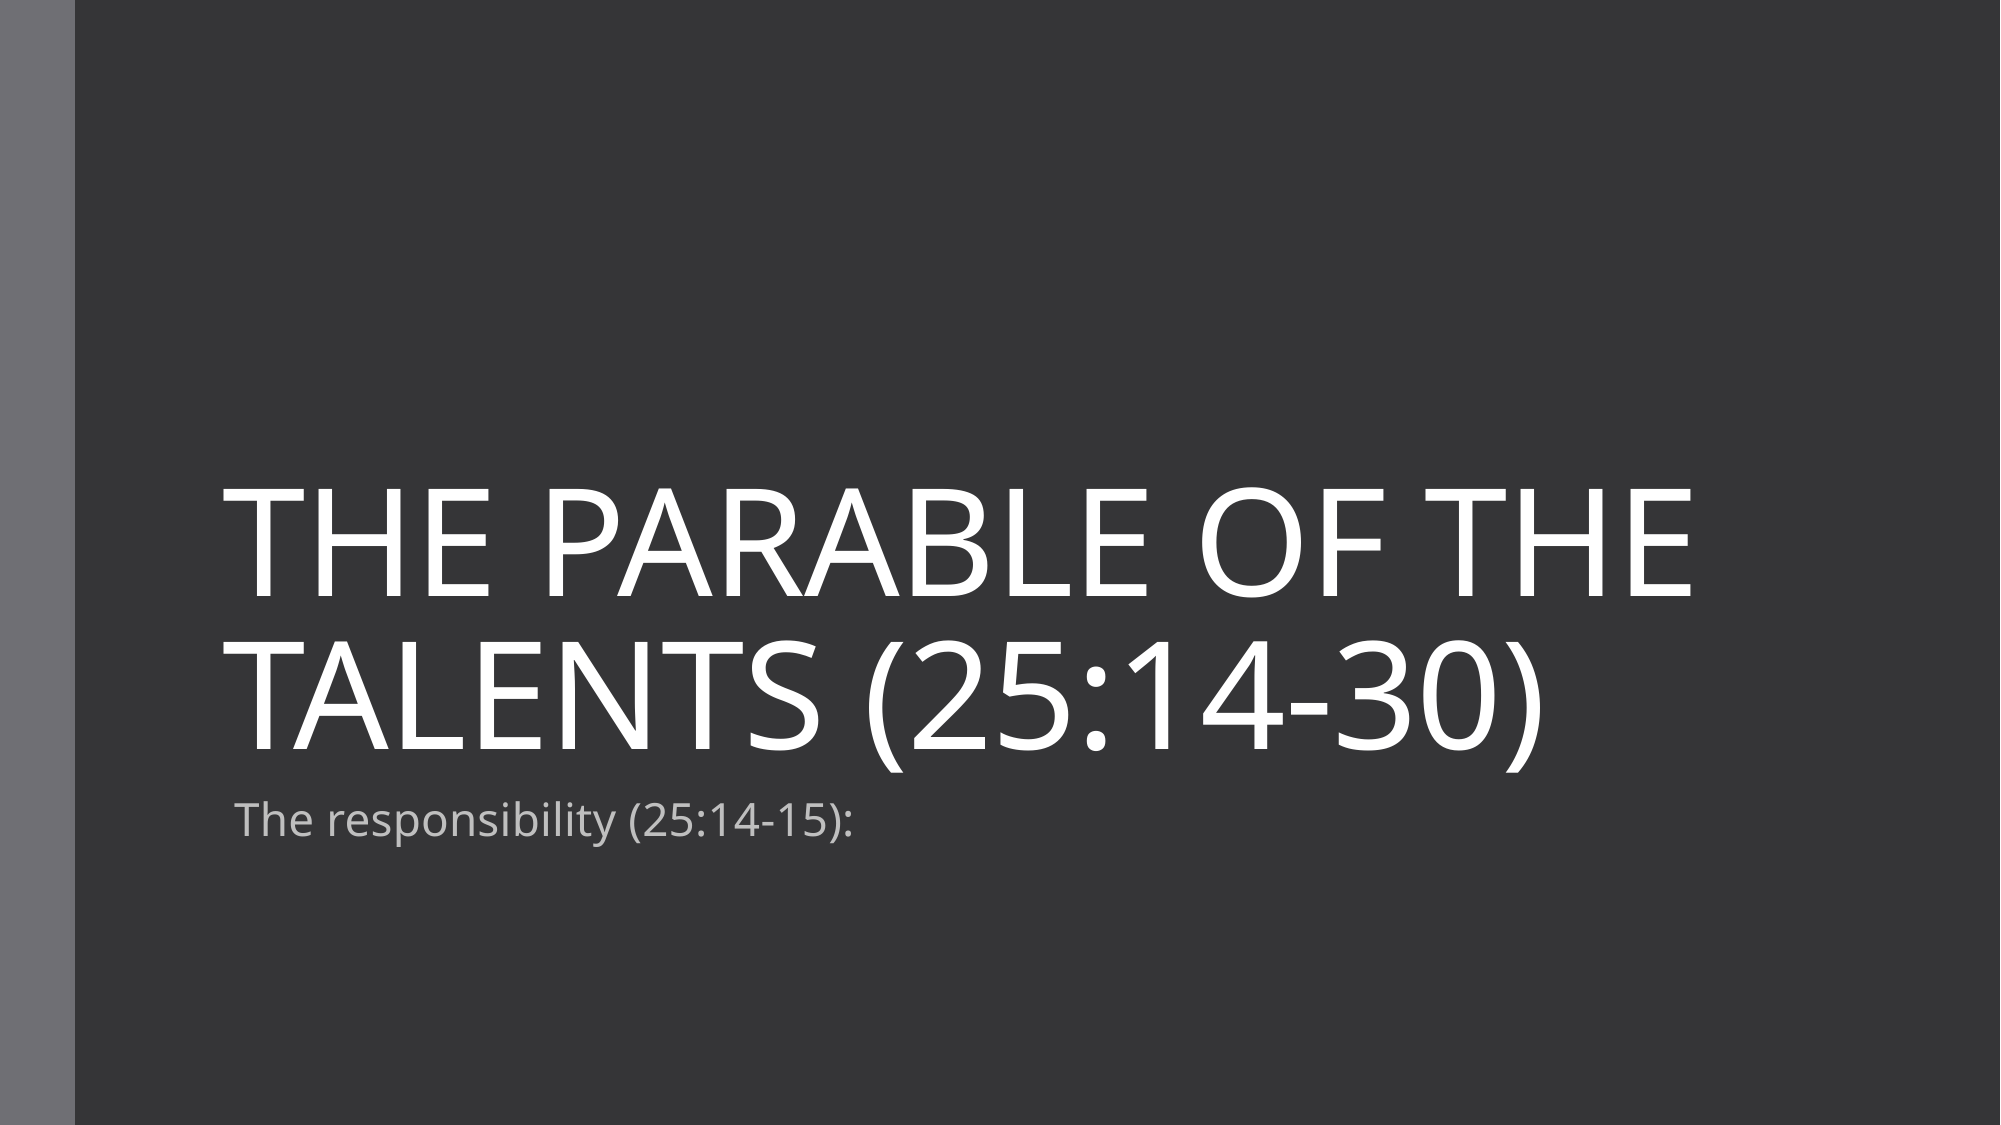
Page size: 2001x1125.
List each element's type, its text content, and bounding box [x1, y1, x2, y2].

subtitle The responsibility (25:14-15): [206, 787, 1752, 1066]
title THE PARABLE OF THE TALENTS (25:14-30) [206, 124, 1752, 787]
